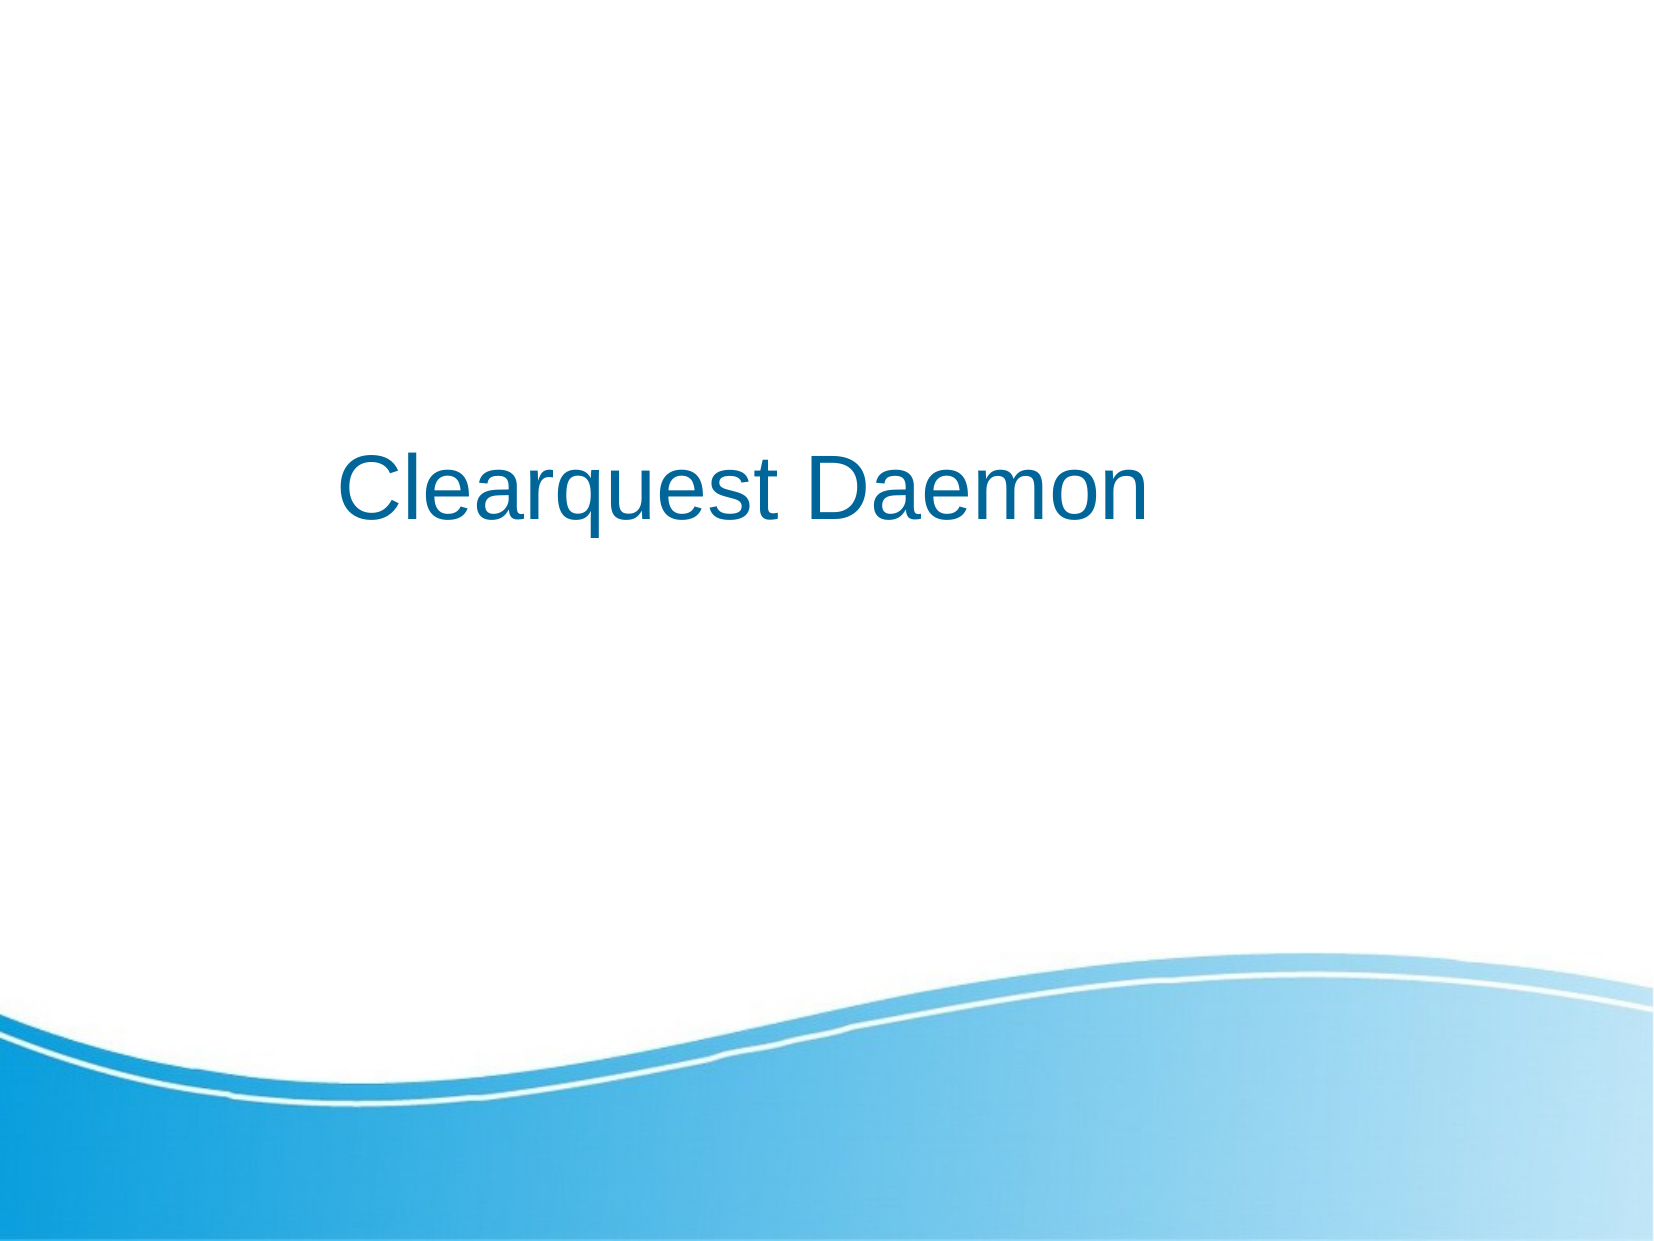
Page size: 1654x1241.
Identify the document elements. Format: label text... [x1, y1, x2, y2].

picture [0, 952, 1654, 1241]
title Clearquest Daemon [0, 384, 1489, 592]
